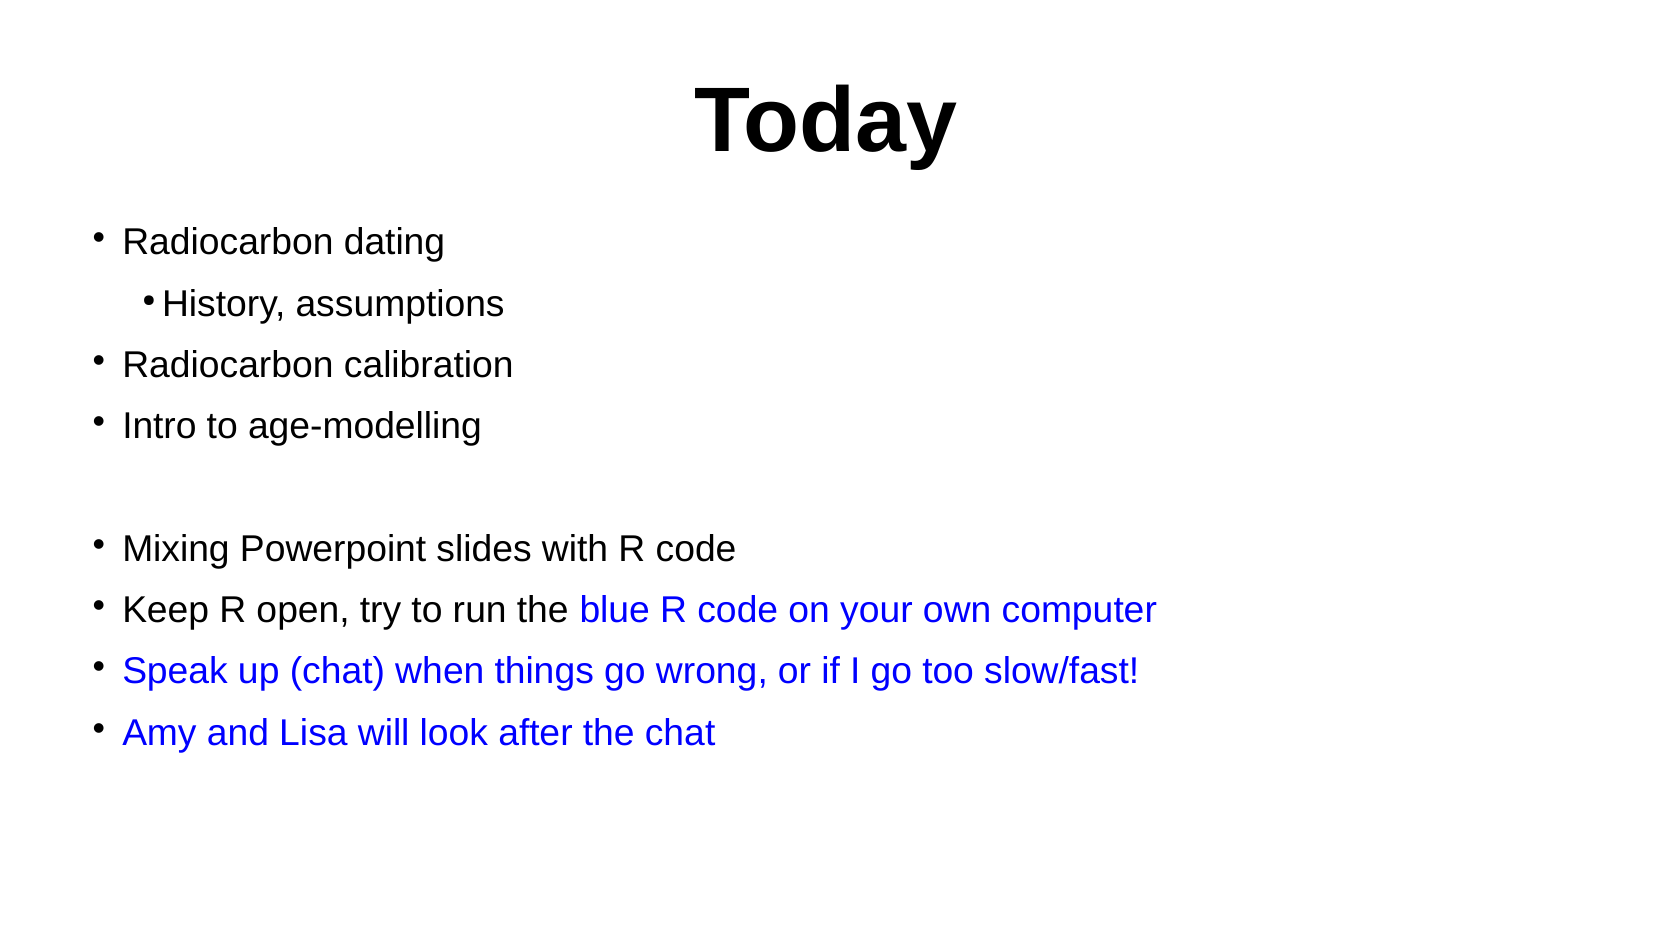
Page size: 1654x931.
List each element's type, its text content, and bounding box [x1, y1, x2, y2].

text_box Radiocarbon dating History, assumptions Radiocarbon calibration Intro to age-modelling Mixing Powerpoint slides with R code Keep R open, try to run the blue R code on your own computer Speak up (chat) when things go wrong, or if I go too slow/fast! Amy and Lisa will look after the chat [82, 217, 1571, 757]
text_box Today [82, 37, 1571, 192]
